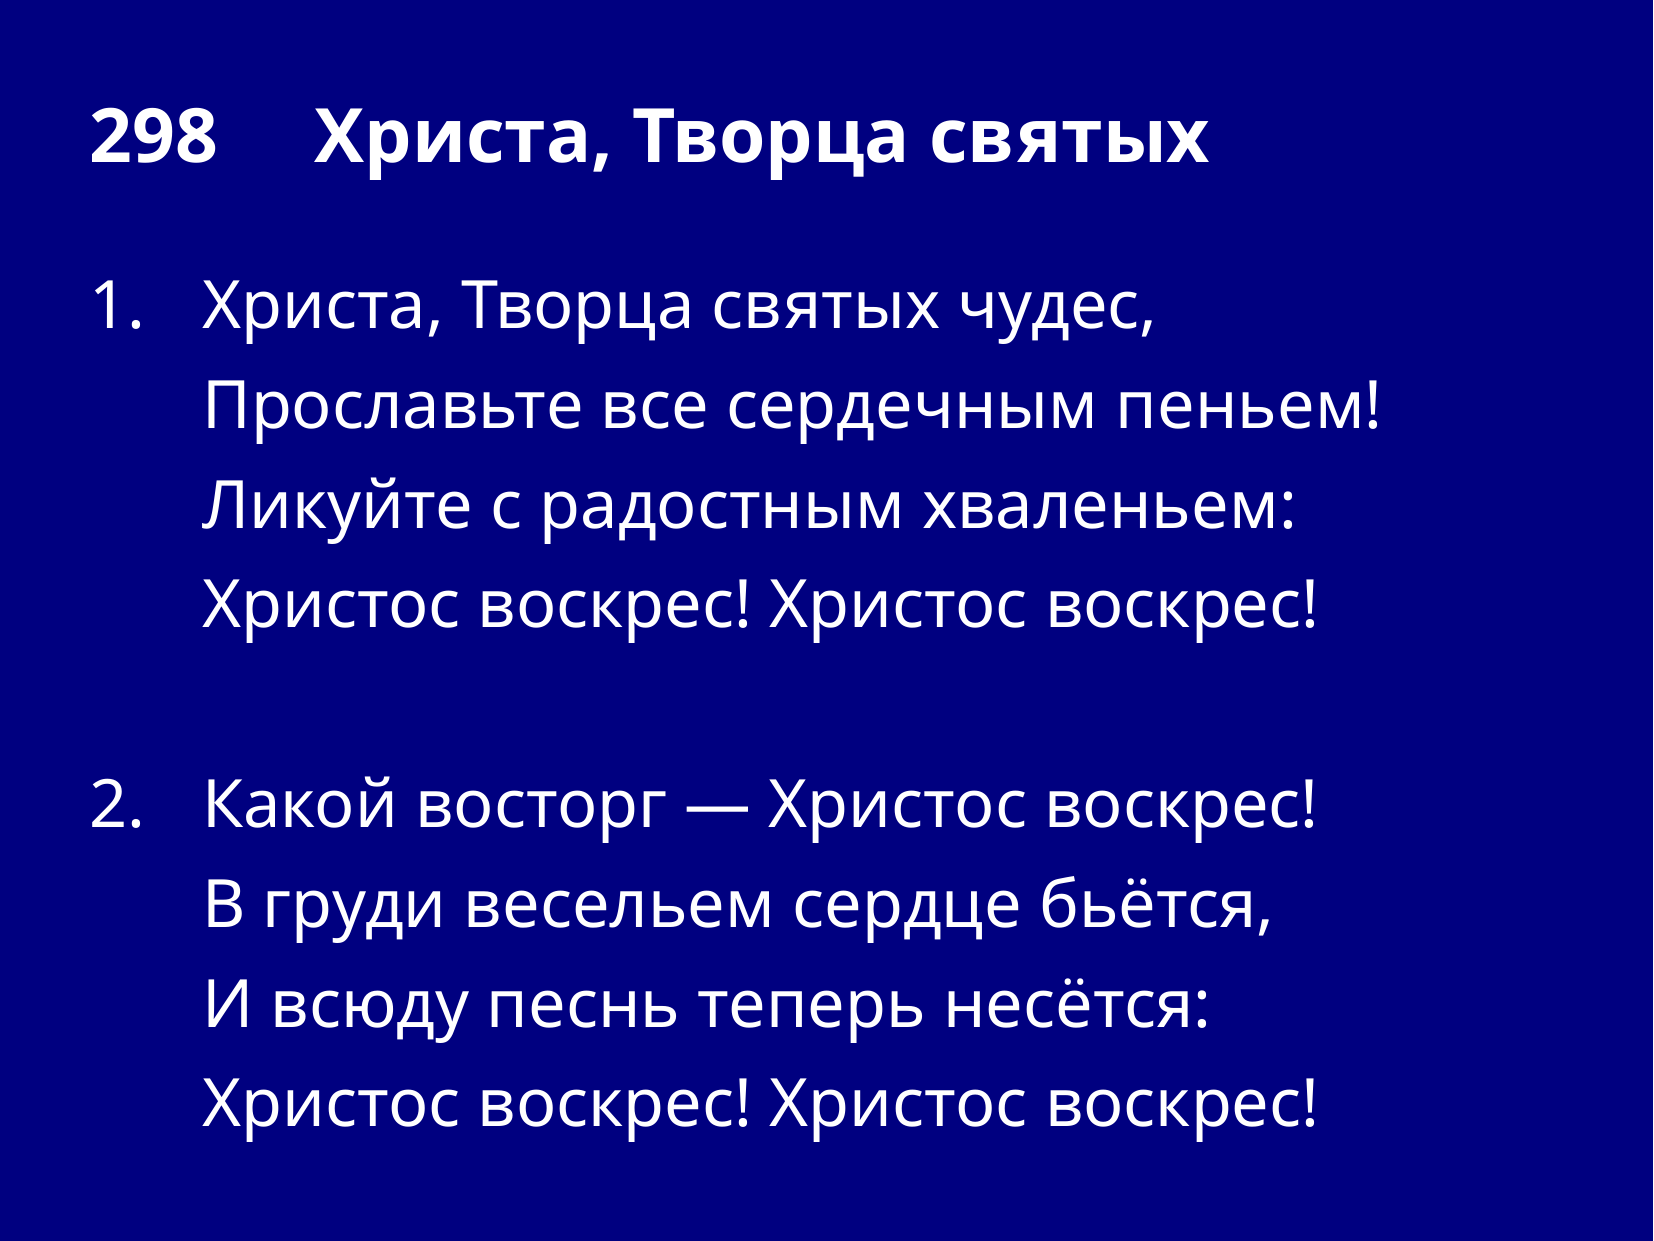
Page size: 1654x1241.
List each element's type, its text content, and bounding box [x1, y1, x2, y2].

text_box 298 Христа, Творца святых [75, 75, 1576, 188]
text_box 1. Христа, Творца святых чудес, Прославьте все сердечным пеньем! Ликуйте с радостным хваленьем: Христос воскрес! Христос воскрес! 2. Какой восторг — Христос воскрес! В груди весельем сердце бьётся, И всюду песнь теперь несётся: Христос воскрес! Христос воскрес! [75, 188, 1576, 1163]
